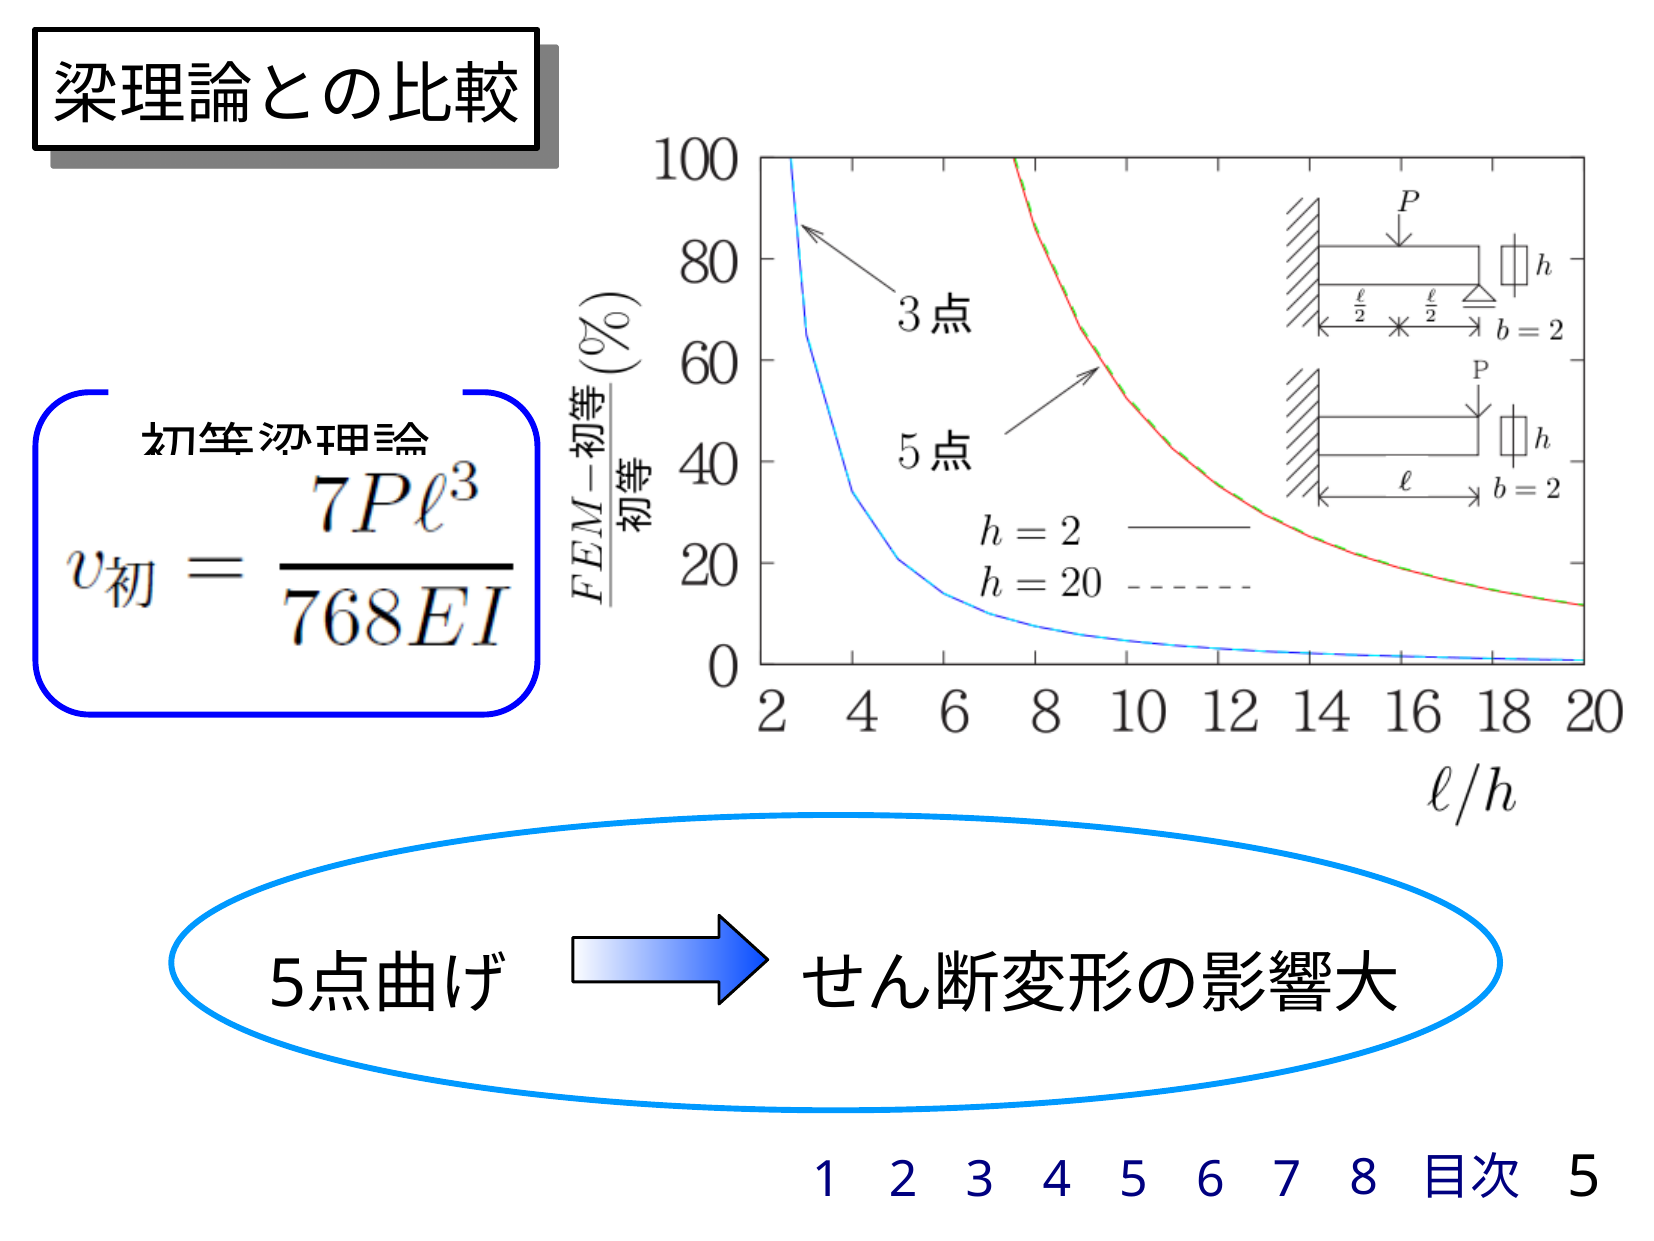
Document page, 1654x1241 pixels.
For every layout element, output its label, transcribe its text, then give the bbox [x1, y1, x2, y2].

text_box 初等梁理論 [108, 360, 463, 438]
text_box 梁理論との比較 [35, 29, 538, 148]
text_box 5点曲げ [265, 927, 532, 1004]
text_box 目次 [1417, 1134, 1536, 1193]
text_box 8 [1346, 1139, 1407, 1199]
text_box 3 [962, 1141, 1032, 1200]
text_box 5 [1116, 1141, 1186, 1200]
text_box 6 [1193, 1141, 1262, 1200]
text_box 1 [809, 1141, 879, 1200]
text_box 4 [1039, 1141, 1109, 1200]
text_box 5 [1564, 1132, 1654, 1200]
picture [531, 121, 1629, 827]
text_box 7 [1269, 1141, 1339, 1200]
text_box せん断変形の影響大 [797, 927, 1447, 1004]
text_box [572, 915, 768, 1004]
picture [59, 455, 518, 650]
picture [620, 818, 1052, 827]
text_box 2 [885, 1141, 955, 1200]
